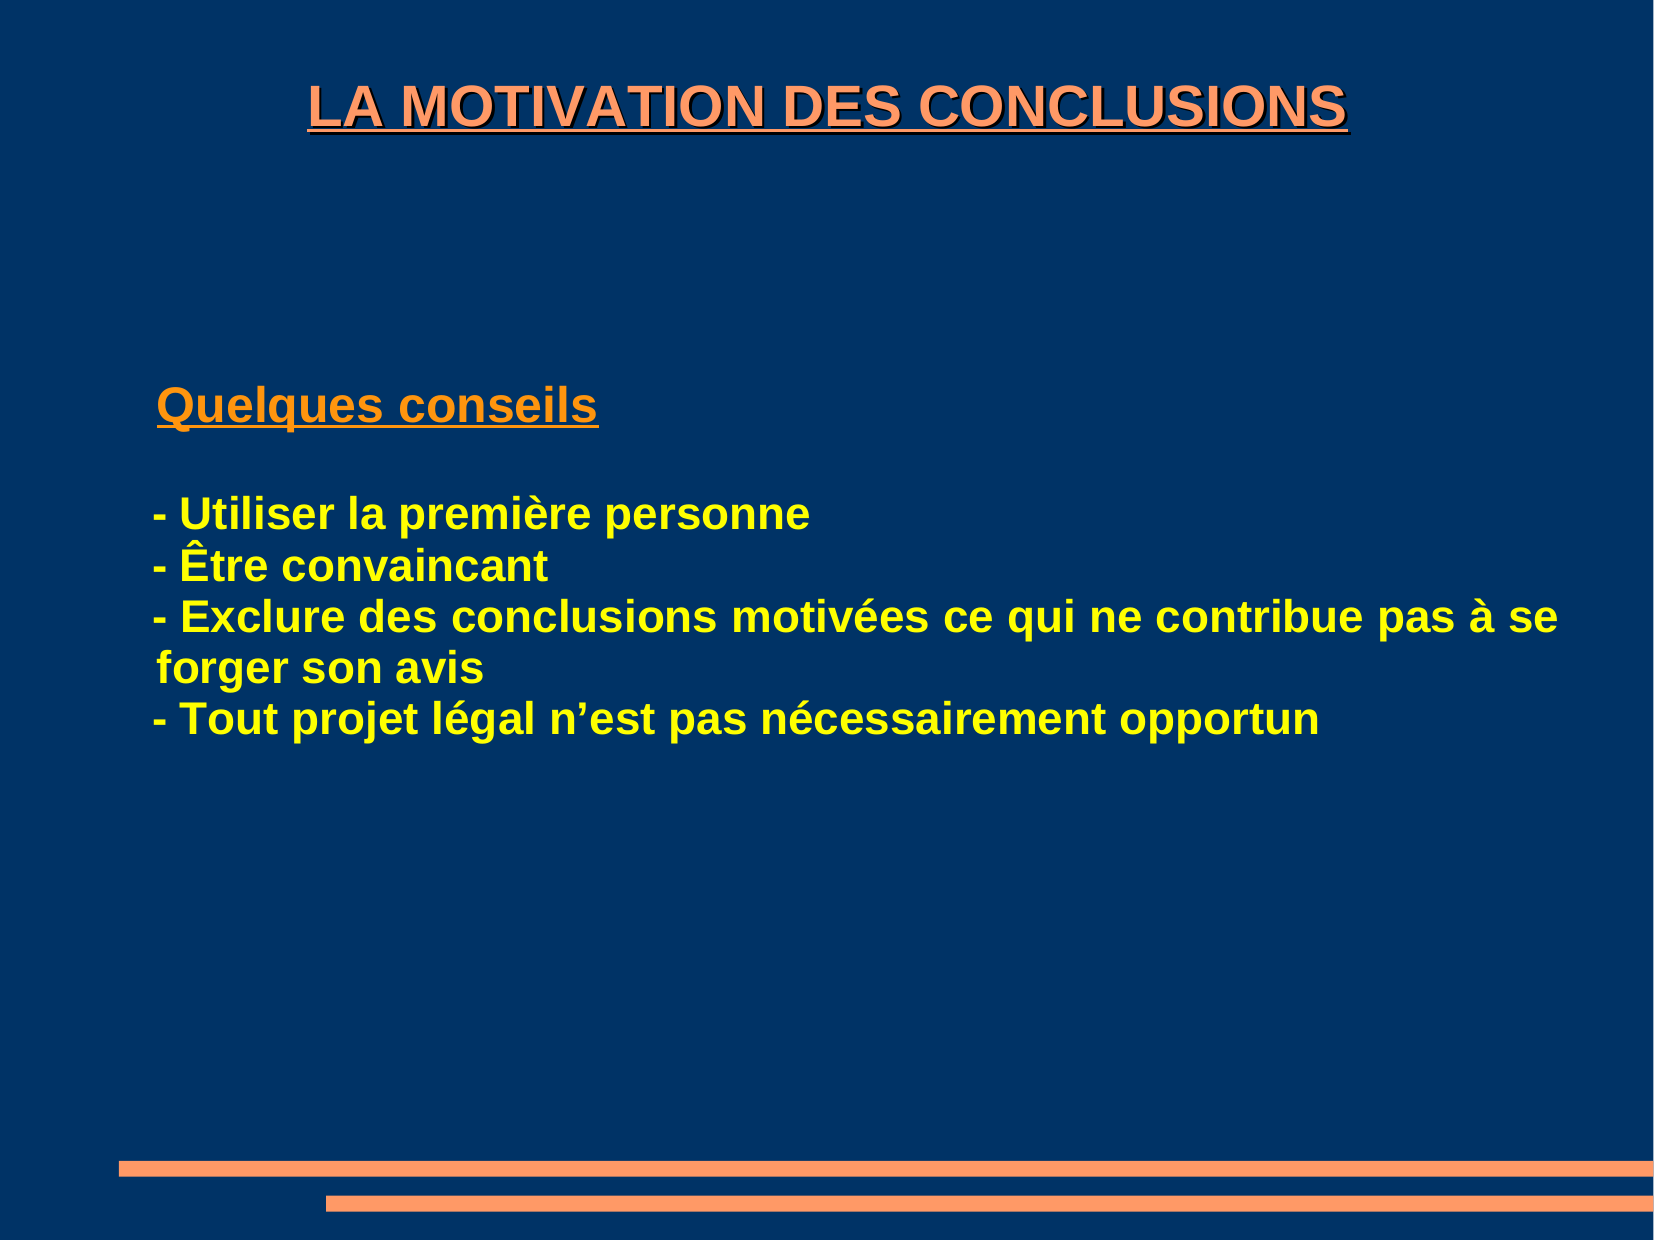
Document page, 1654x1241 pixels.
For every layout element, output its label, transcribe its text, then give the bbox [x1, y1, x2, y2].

subtitle Quelques conseils - Utiliser la première personne - Être convaincant - Exclure des conclusions motivées ce qui ne contribue pas à se forger son avis - Tout projet légal n’est pas nécessairement opportun [121, 212, 1561, 1132]
title LA MOTIVATION DES CONCLUSIONS [121, 46, 1534, 166]
